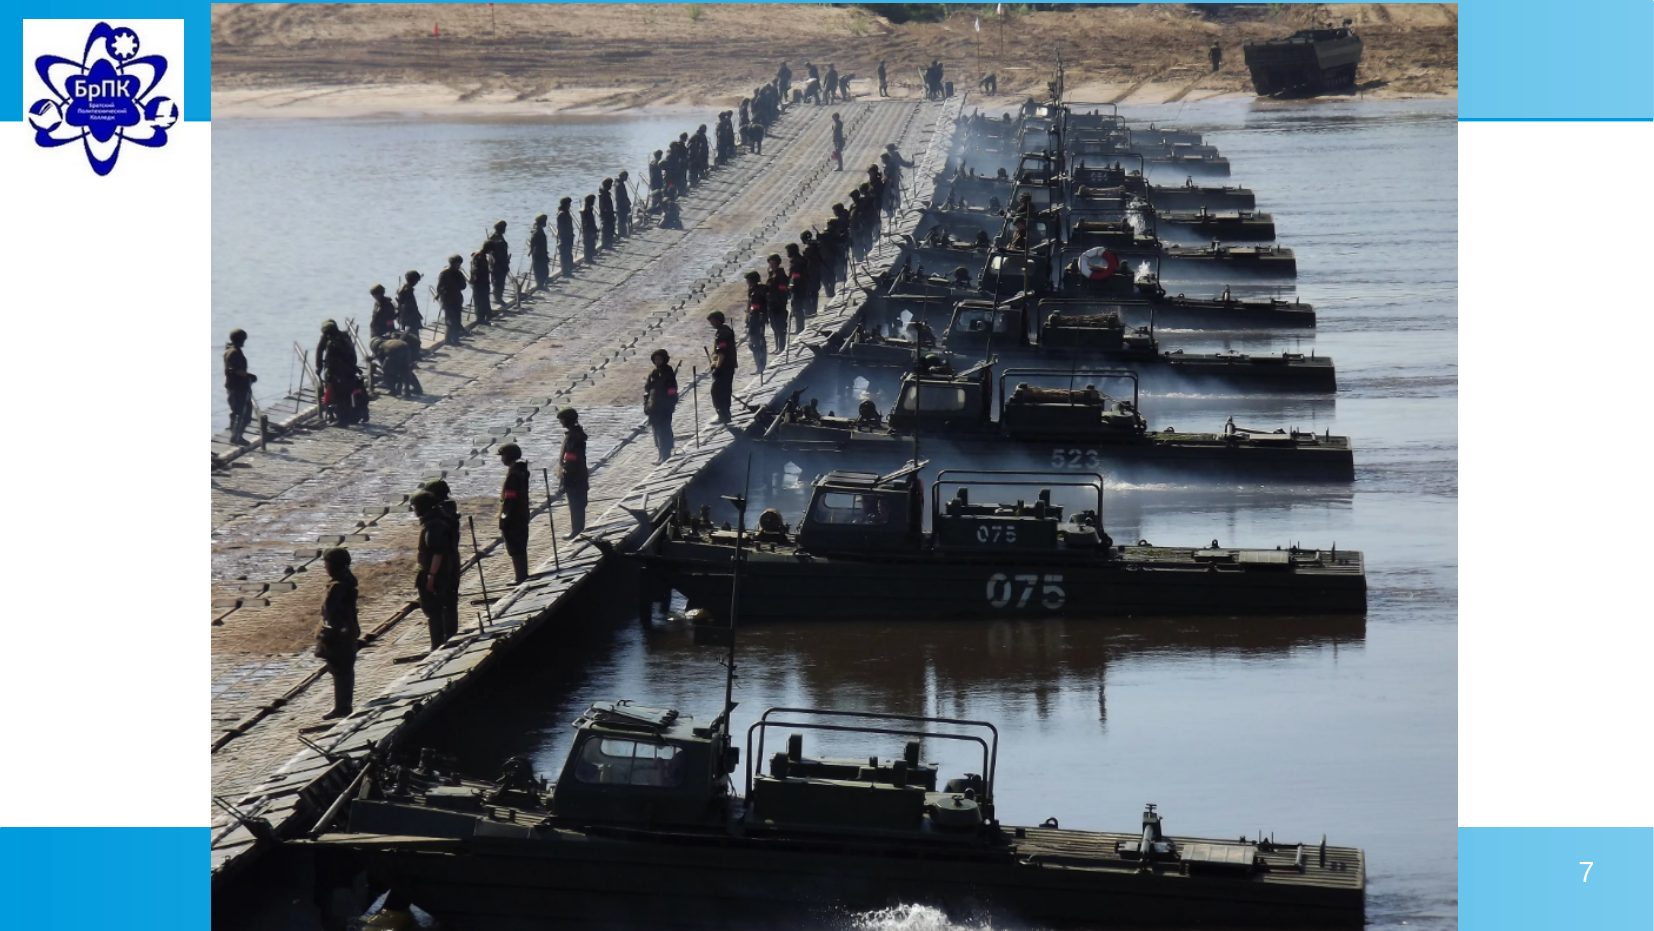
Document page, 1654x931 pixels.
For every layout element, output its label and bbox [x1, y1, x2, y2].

picture [211, 3, 1458, 931]
picture [23, 20, 184, 179]
